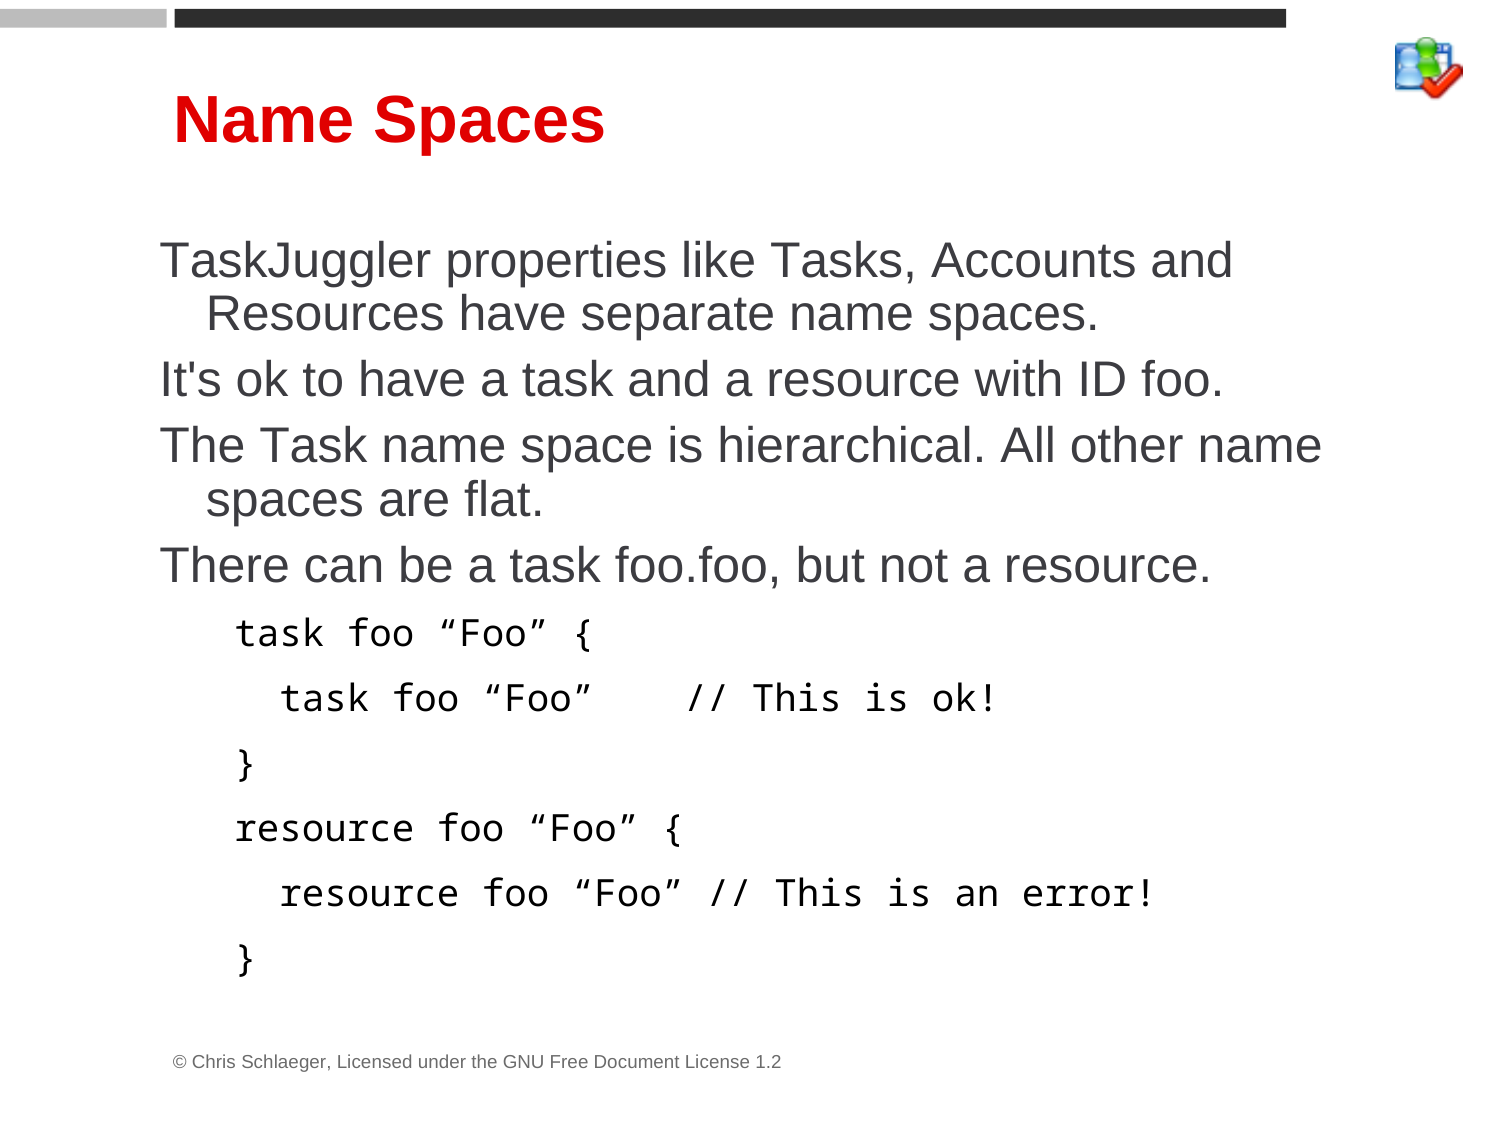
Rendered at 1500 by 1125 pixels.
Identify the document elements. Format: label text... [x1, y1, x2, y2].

picture [1395, 37, 1463, 105]
title Name Spaces [173, 41, 1395, 205]
list TaskJuggler properties like Tasks, Accounts and Resources have separate name spaces. It's ok to have a task and a resource with ID foo. The Task name space is hierarchical. All other name spaces are flat. There can be a task foo.foo, but not a resource. task foo “Foo” { task foo “Foo” // This is ok! } resource foo “Foo” { resource foo “Foo” // This is an error! } [159, 234, 1395, 1100]
